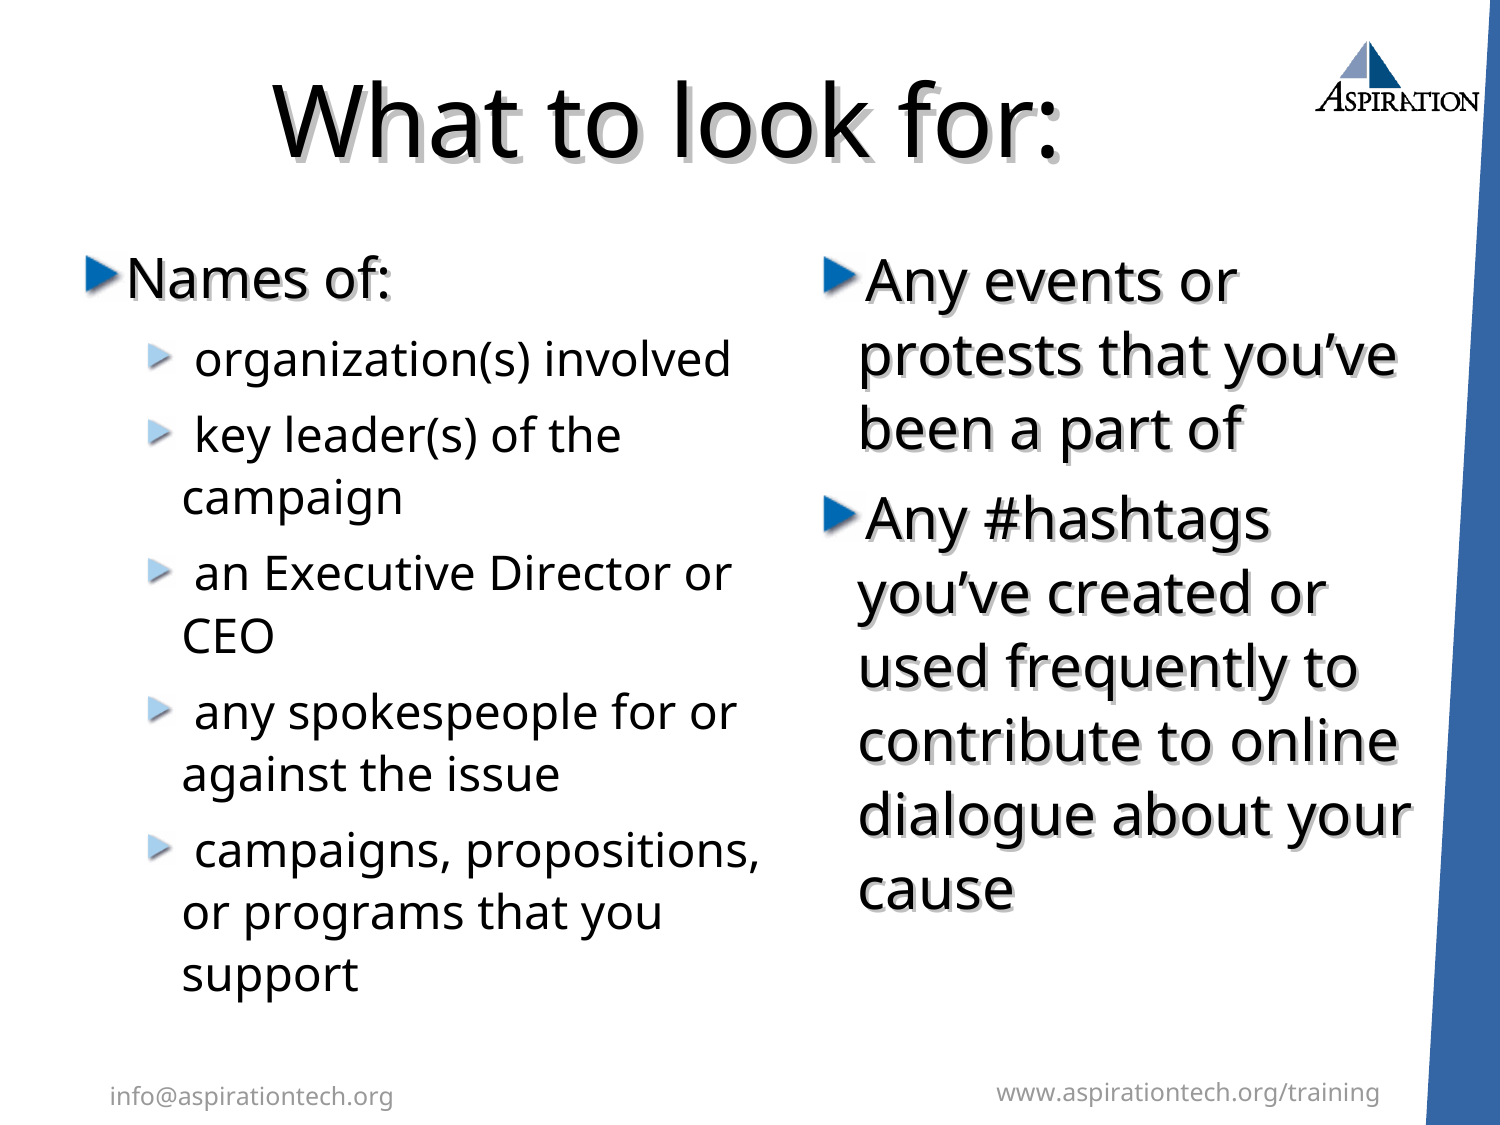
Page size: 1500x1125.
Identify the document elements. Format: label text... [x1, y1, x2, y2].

picture [1315, 41, 1480, 120]
list Names of: organization(s) involved key leader(s) of the campaign an Executive Director or CEO any spokespeople for or against the issue campaigns, propositions, or programs that you support [29, 238, 766, 1034]
title What to look for: [49, 19, 1284, 206]
list Any events or protests that you’ve been a part of Any #hashtags you’ve created or used frequently to contribute to online dialogue about your cause [765, 238, 1448, 924]
